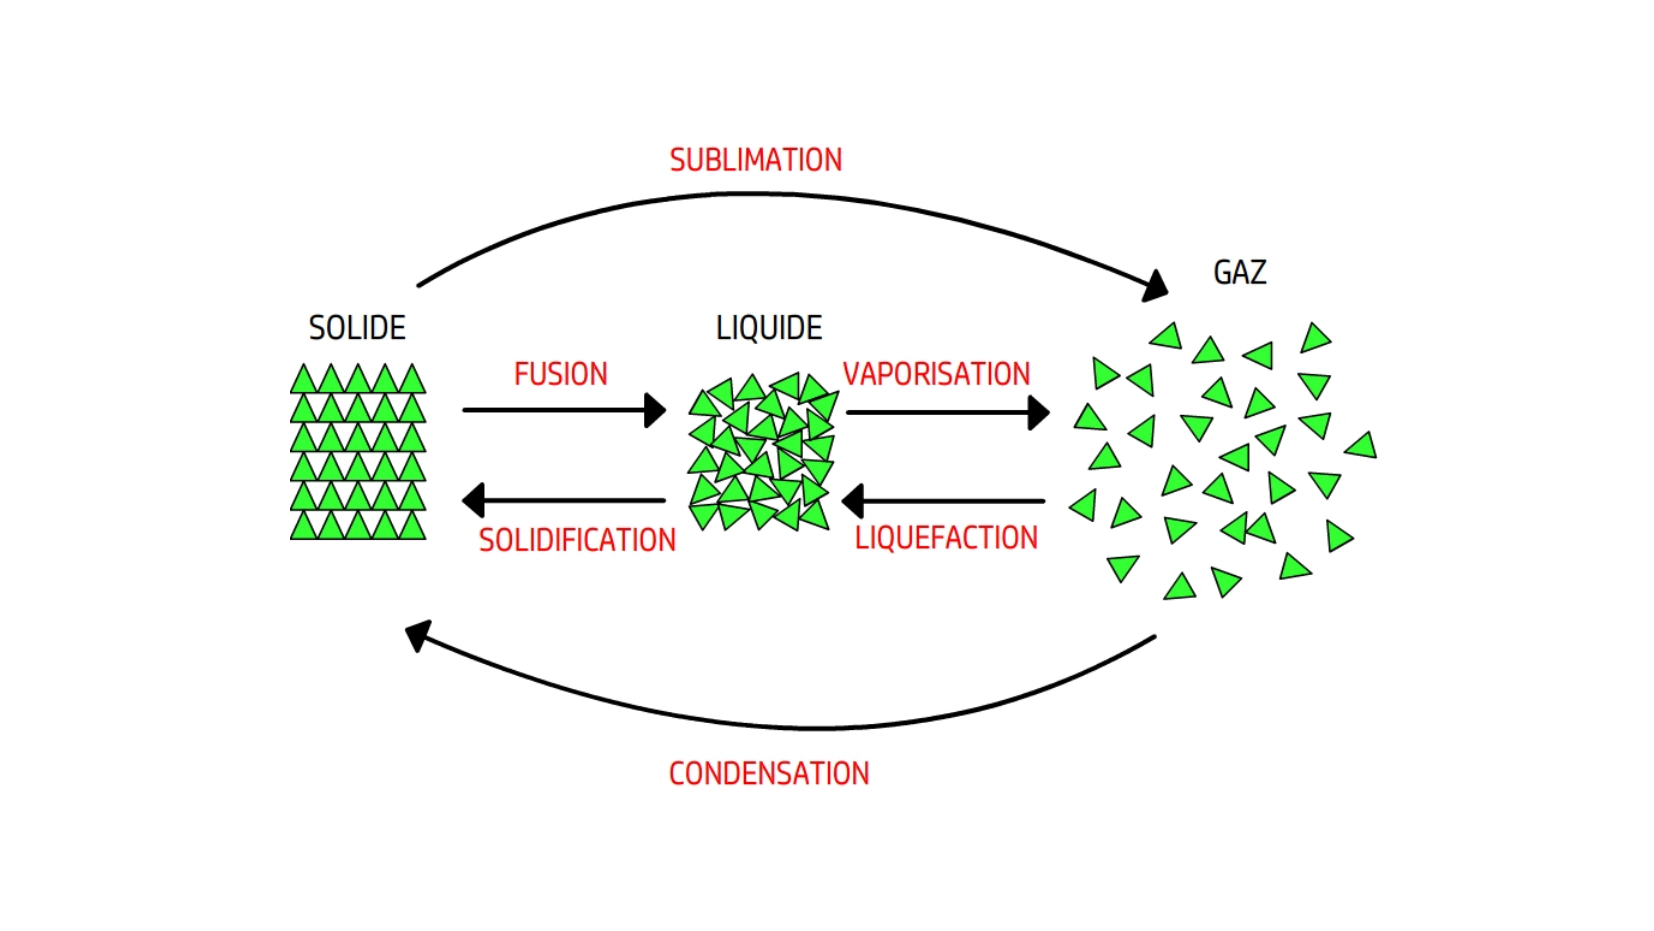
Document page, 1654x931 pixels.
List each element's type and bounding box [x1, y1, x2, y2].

picture [290, 137, 1378, 800]
